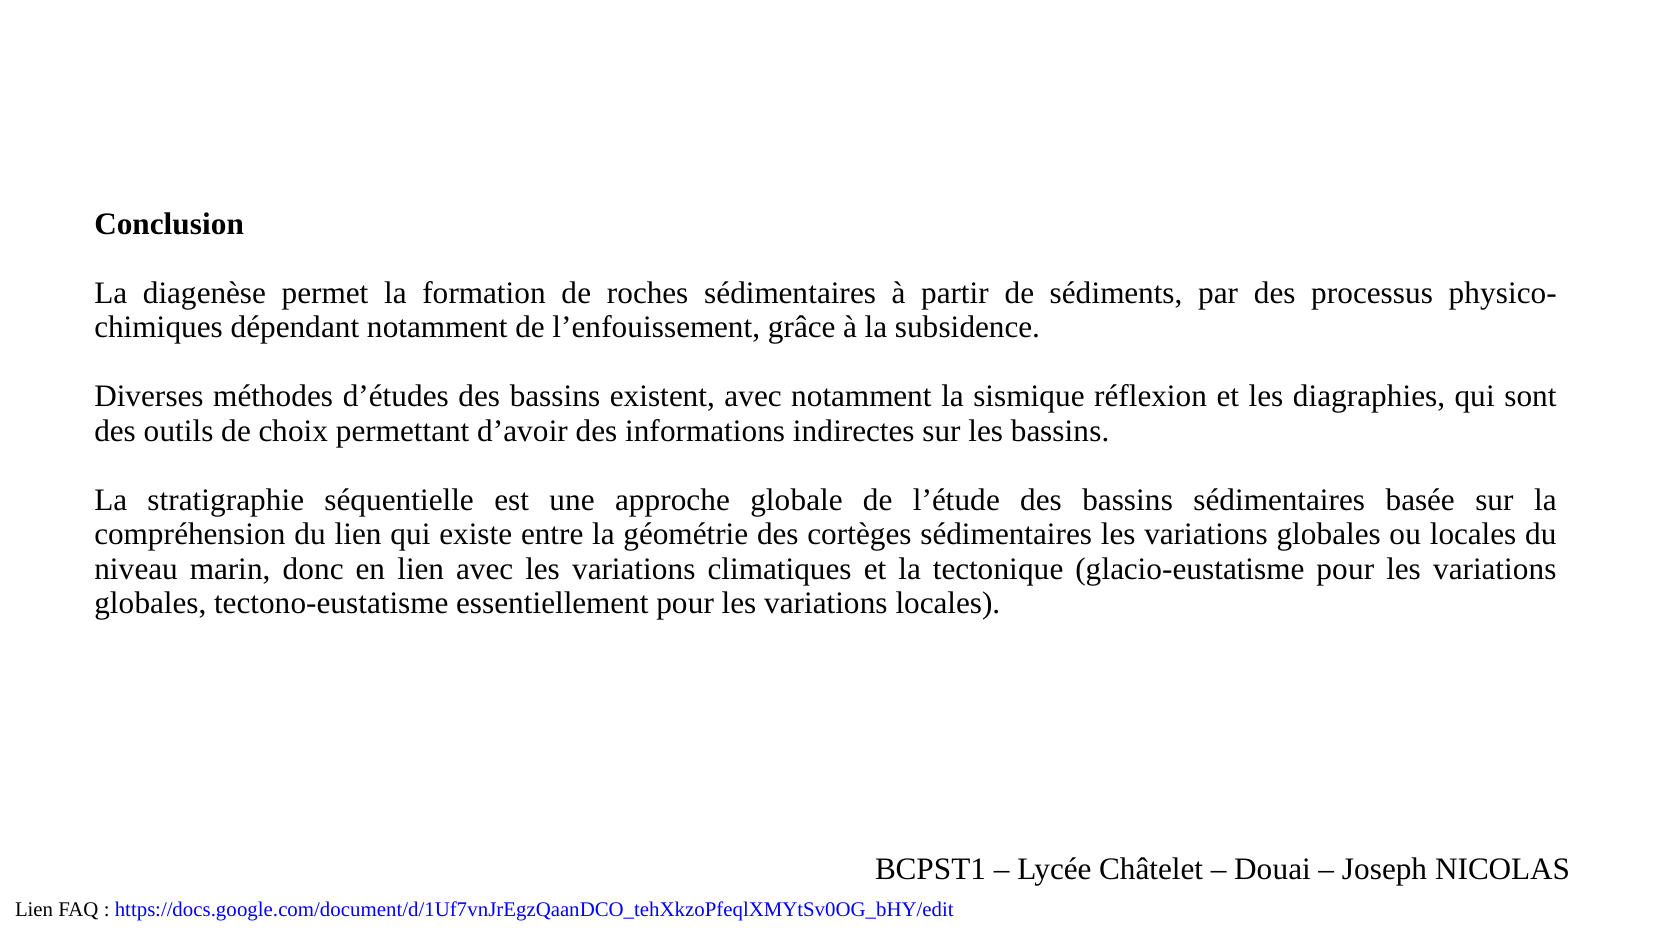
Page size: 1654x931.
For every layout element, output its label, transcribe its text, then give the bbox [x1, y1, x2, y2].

text_box Conclusion La diagenèse permet la formation de roches sédimentaires à partir de sédiments, par des processus physico-chimiques dépendant notamment de l’enfouissement, grâce à la subsidence. Diverses méthodes d’études des bassins existent, avec notamment la sismique réflexion et les diagraphies, qui sont des outils de choix permettant d’avoir des informations indirectes sur les bassins. La stratigraphie séquentielle est une approche globale de l’étude des bassins sédimentaires basée sur la compréhension du lien qui existe entre la géométrie des cortèges sédimentaires les variations globales ou locales du niveau marin, donc en lien avec les variations climatiques et la tectonique (glacio-eustatisme pour les variations globales, tectono-eustatisme essentiellement pour les variations locales). [94, 206, 1560, 863]
text_box Lien FAQ : https://docs.google.com/document/d/1Uf7vnJrEgzQaanDCO_tehXkzoPfeqlXMYtSv0OG_bHY/edit [0, 897, 993, 931]
text_box BCPST1 – Lycée Châtelet – Douai – Joseph NICOLAS [637, 832, 1571, 905]
